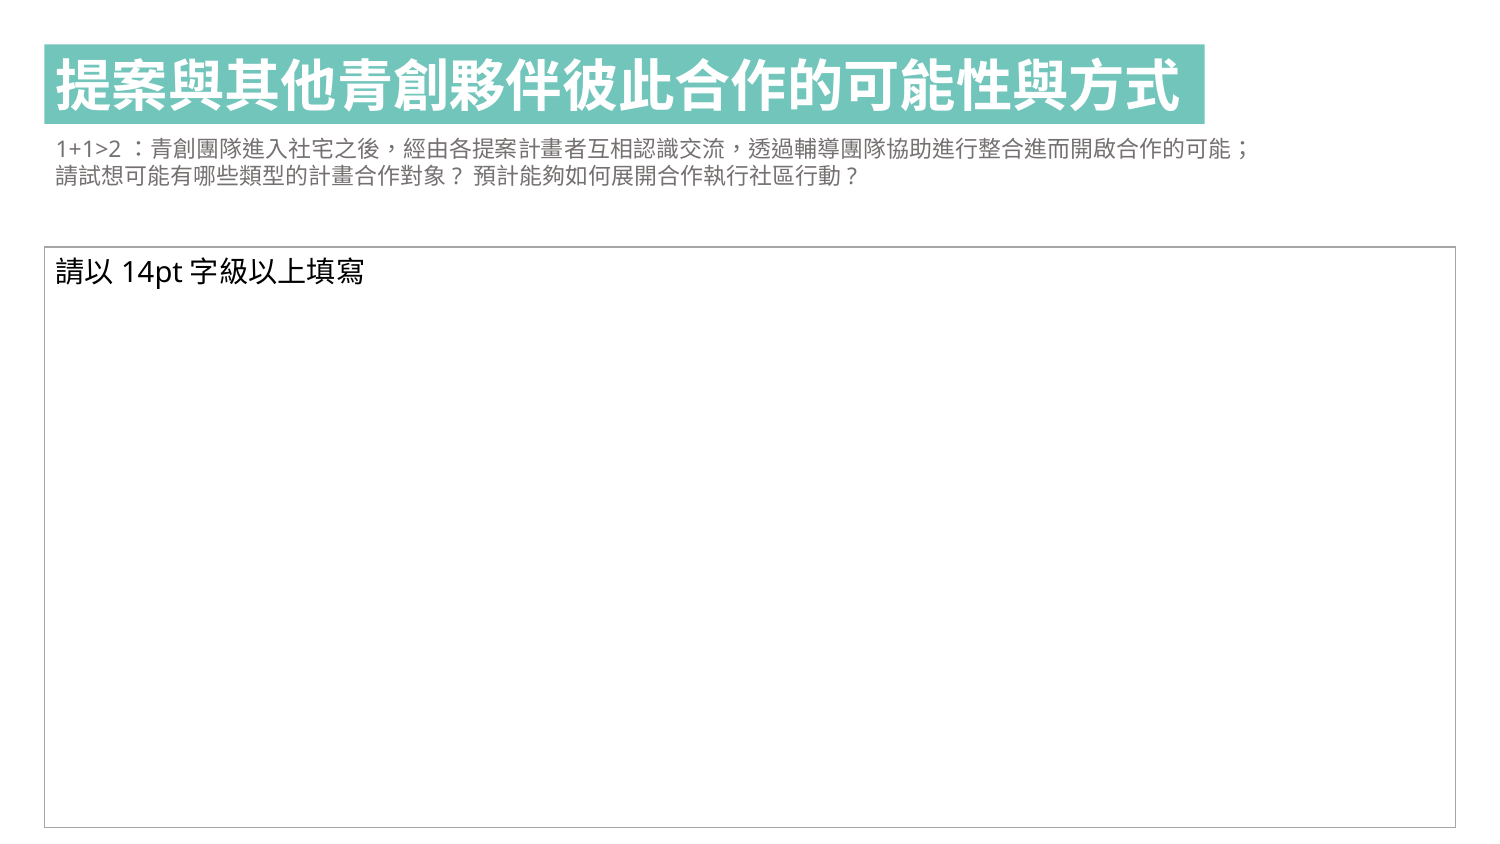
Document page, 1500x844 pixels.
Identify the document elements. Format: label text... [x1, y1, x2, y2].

text_box 1+1>2：青創團隊進入社宅之後，經由各提案計畫者互相認識交流，透過輔導團隊協助進行整合進而開啟合作的可能； 請試想可能有哪些類型的計畫合作對象? 預計能夠如何展開合作執行社區行動? [44, 128, 1462, 196]
text_box 請以14pt字級以上填寫 [44, 247, 1456, 828]
text_box 提案與其他青創夥伴彼此合作的可能性與方式 [44, 44, 1205, 124]
